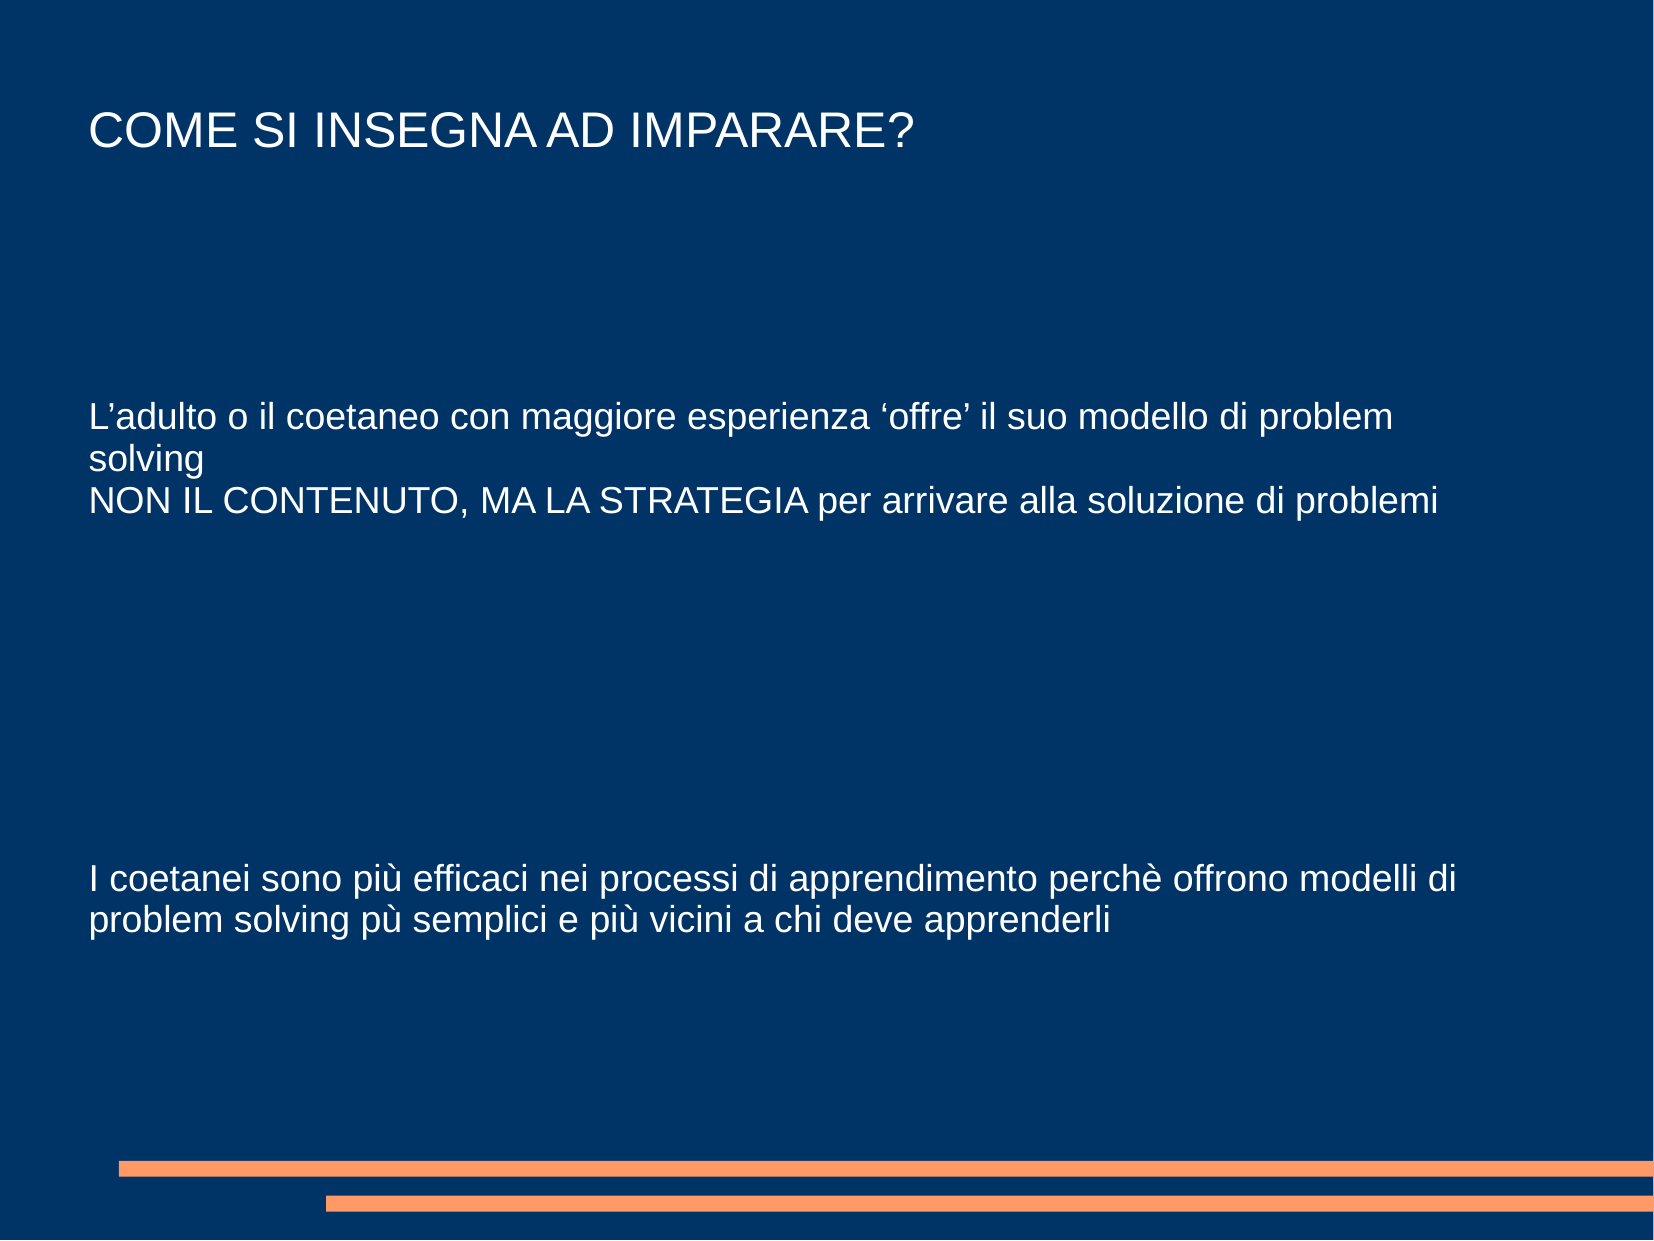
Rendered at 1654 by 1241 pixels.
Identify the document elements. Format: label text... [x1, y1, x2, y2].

text_box COME SI INSEGNA AD IMPARARE? L’adulto o il coetaneo con maggiore esperienza ‘offre’ il suo modello di problem solving NON IL CONTENUTO, MA LA STRATEGIA per arrivare alla soluzione di problemi I coetanei sono più efficaci nei processi di apprendimento perchè offrono modelli di problem solving pù semplici e più vicini a chi deve apprenderli [73, 94, 1536, 992]
